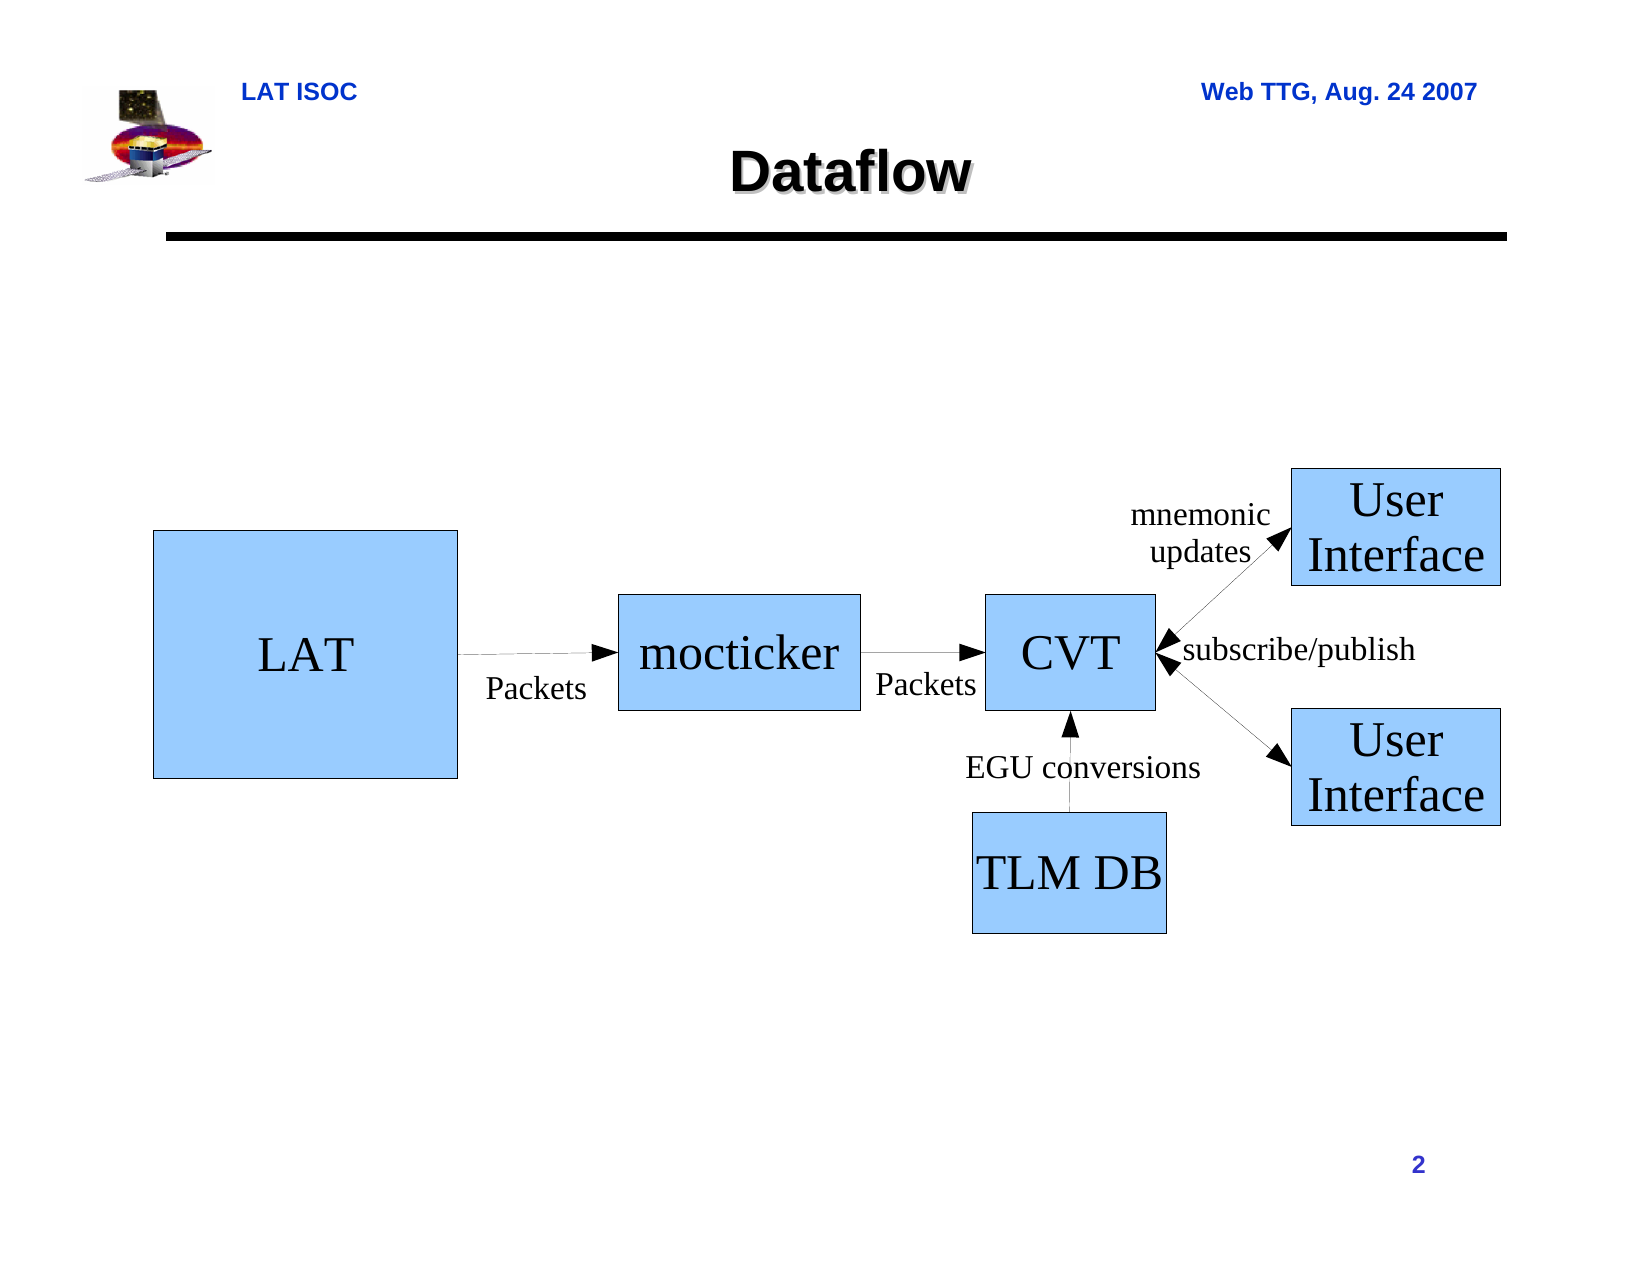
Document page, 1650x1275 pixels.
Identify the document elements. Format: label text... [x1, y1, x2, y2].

title Dataflow [227, 115, 1474, 227]
text_box CVT [985, 594, 1156, 711]
text_box mnemonic updates [1115, 488, 1283, 578]
text_box EGU conversions [950, 741, 1212, 794]
text_box subscribe/publish [1167, 623, 1434, 676]
picture [82, 86, 215, 185]
text_box User Interface [1291, 468, 1501, 586]
text_box TLM DB [972, 812, 1167, 934]
text_box mocticker [618, 594, 861, 711]
text_box Packets [470, 662, 601, 715]
text_box LAT [153, 530, 458, 779]
text_box User Interface [1291, 708, 1501, 826]
text_box Packets [860, 657, 990, 710]
